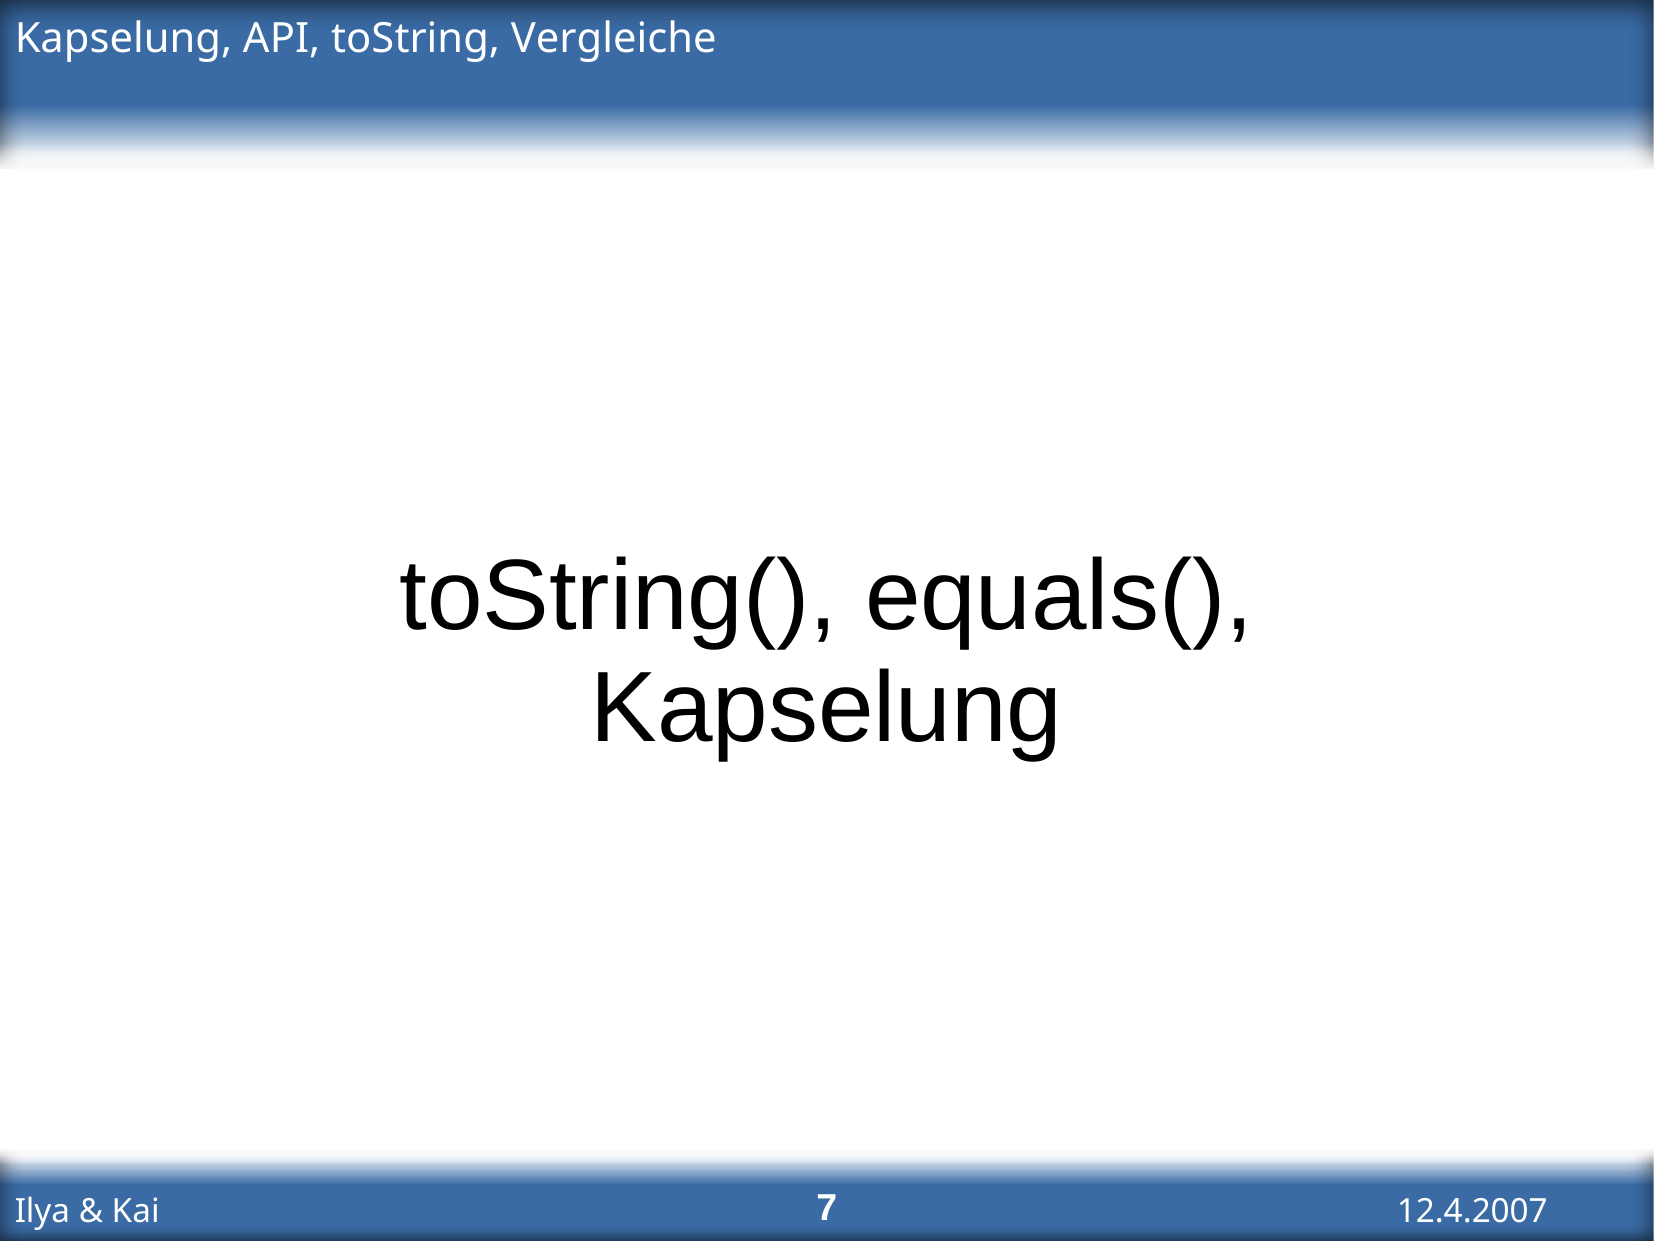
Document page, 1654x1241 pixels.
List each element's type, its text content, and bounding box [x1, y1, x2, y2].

picture [0, 1149, 1654, 1241]
text_box toString(), equals(), Kapselung [384, 531, 1269, 770]
picture [0, 0, 1654, 169]
